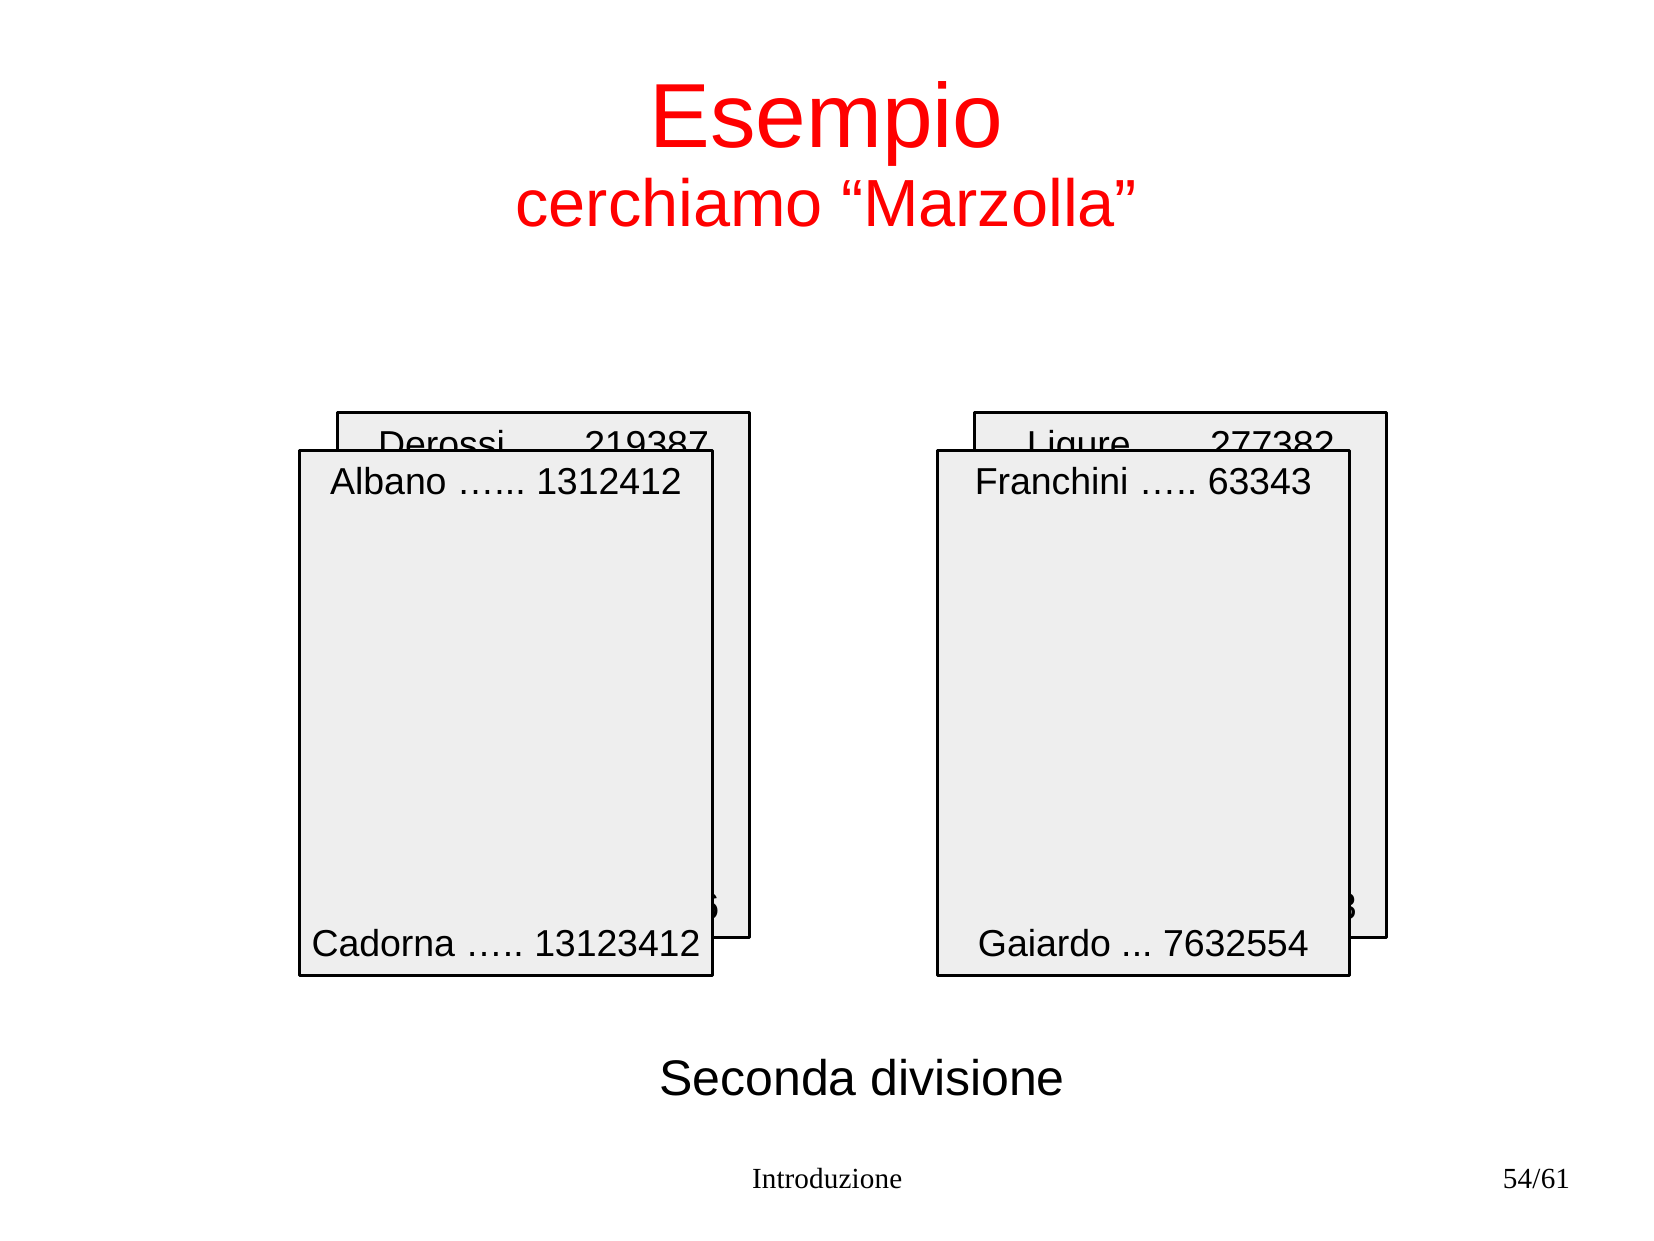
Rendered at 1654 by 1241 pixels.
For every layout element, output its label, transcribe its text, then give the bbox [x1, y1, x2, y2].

title Esempio cerchiamo “Marzolla” [82, 49, 1571, 257]
text_box Franchini ….. 63343 Gaiardo ... 7632554 [937, 450, 1350, 976]
text_box Ligure ….. 277382 Marotta ….. 7365263 [974, 412, 1387, 938]
text_box Seconda divisione [374, 1050, 1350, 1107]
text_box Albano …... 1312412 Cadorna ….. 13123412 [299, 450, 713, 976]
text_box Derossi ….. 219387 Fortunati ….. 348726 [337, 412, 750, 938]
